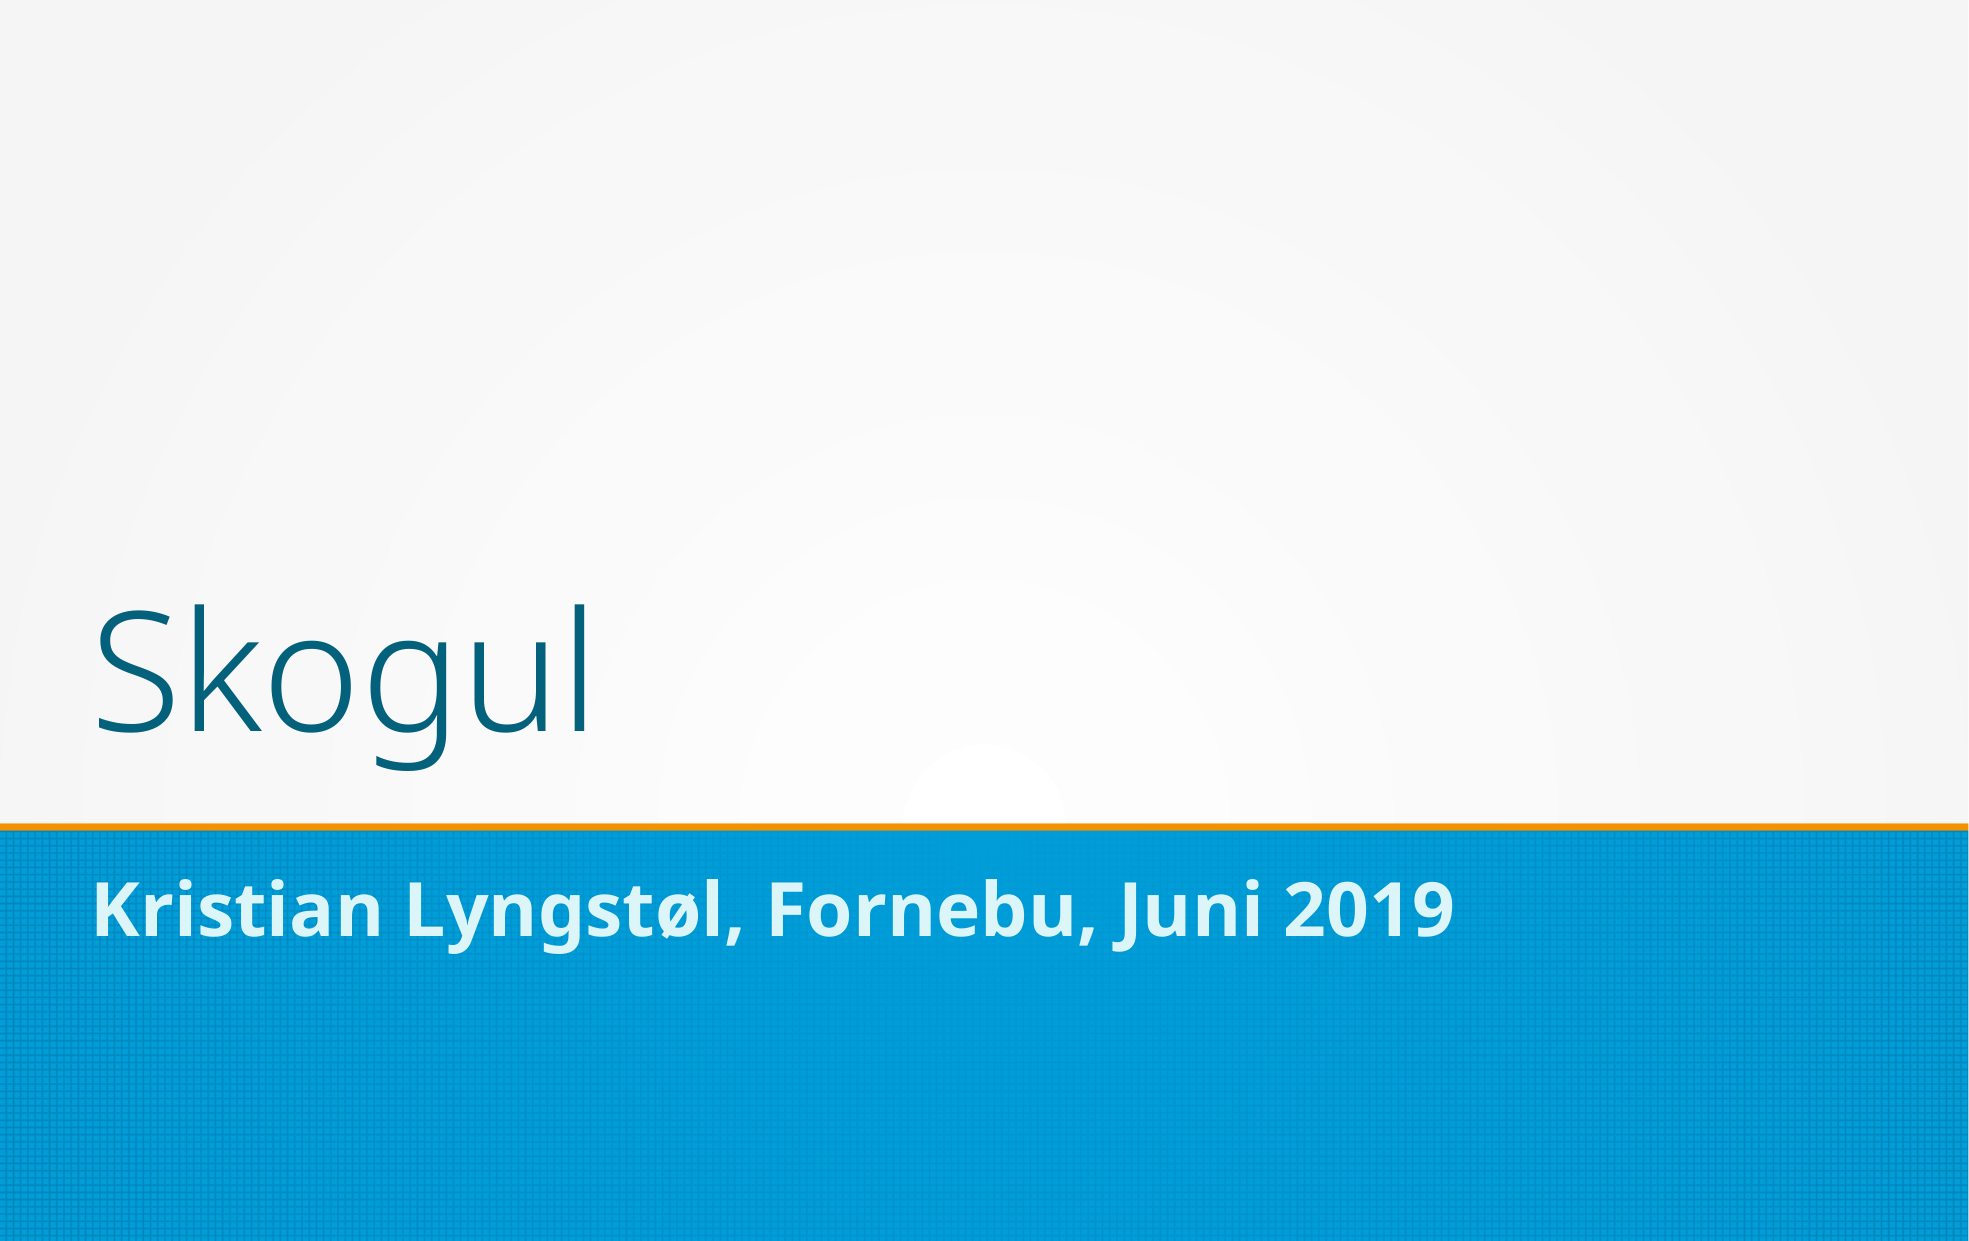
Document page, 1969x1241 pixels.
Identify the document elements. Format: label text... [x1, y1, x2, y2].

title Skogul [90, 49, 1862, 781]
subtitle Kristian Lyngstøl, Fornebu, Juni 2019 [90, 855, 1861, 1111]
picture [0, 0, 1969, 830]
